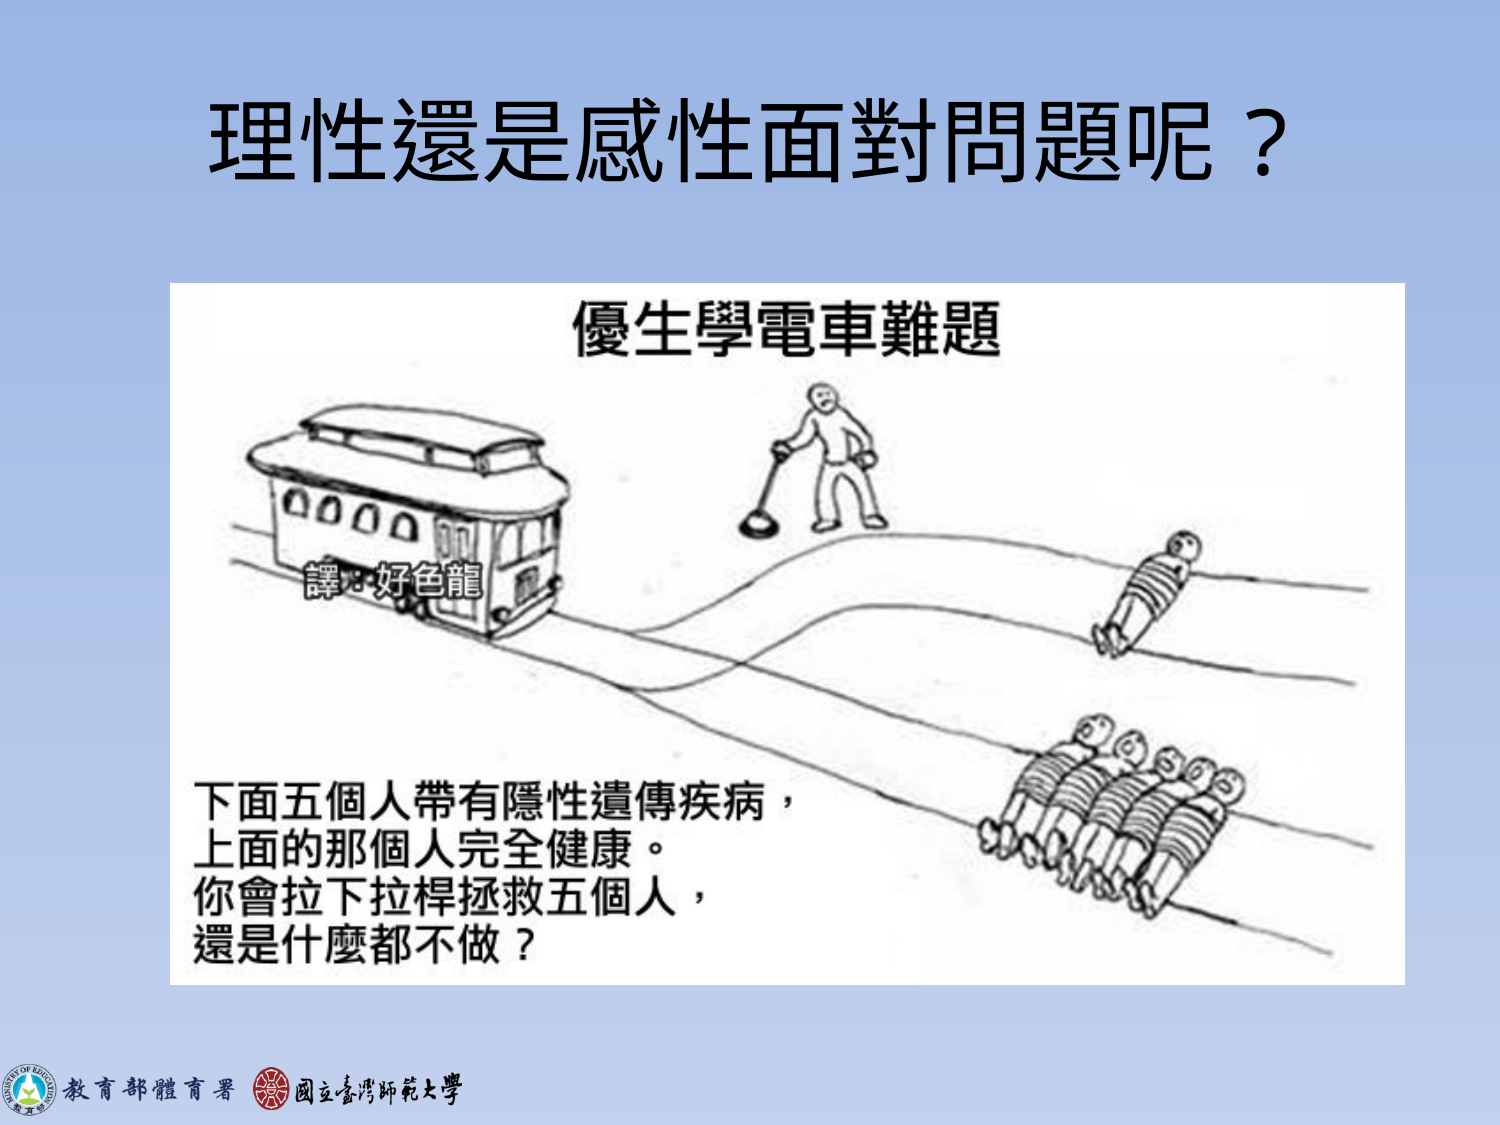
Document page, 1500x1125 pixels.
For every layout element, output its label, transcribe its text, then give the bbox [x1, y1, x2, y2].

title 理性還是感性面對問題呢? [75, 45, 1426, 233]
picture [170, 283, 1405, 985]
